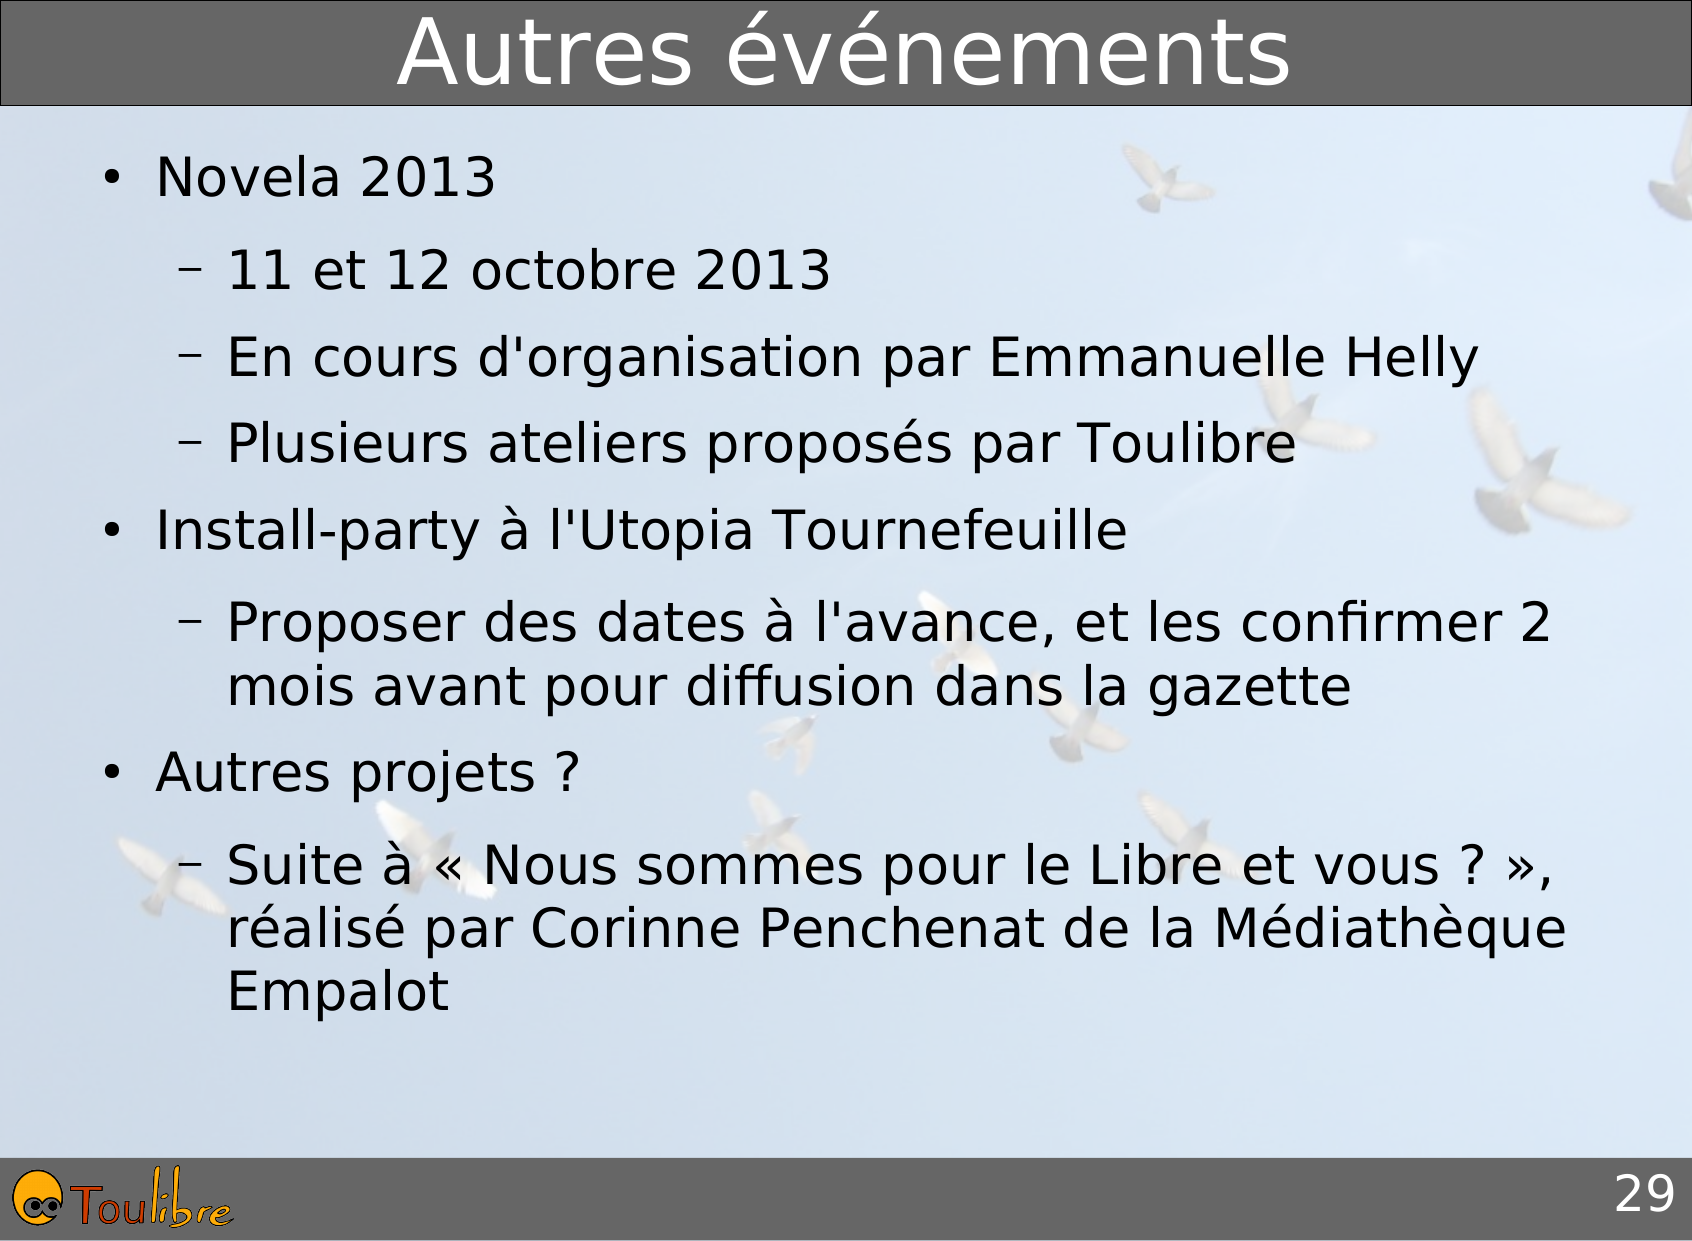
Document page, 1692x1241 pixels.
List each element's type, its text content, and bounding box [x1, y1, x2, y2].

list Novela 2013 11 et 12 octobre 2013 En cours d'organisation par Emmanuelle Helly Plusieurs ateliers proposés par Toulibre Install-party à l'Utopia Tournefeuille Proposer des dates à l'avance, et les confirmer 2 mois avant pour diffusion dans la gazette Autres projets ? Suite à « Nous sommes pour le Libre et vous ? », réalisé par Corinne Penchenat de la Médiathèque Empalot [84, 146, 1608, 1109]
title Autres événements [0, 0, 1692, 107]
picture [12, 1165, 234, 1228]
